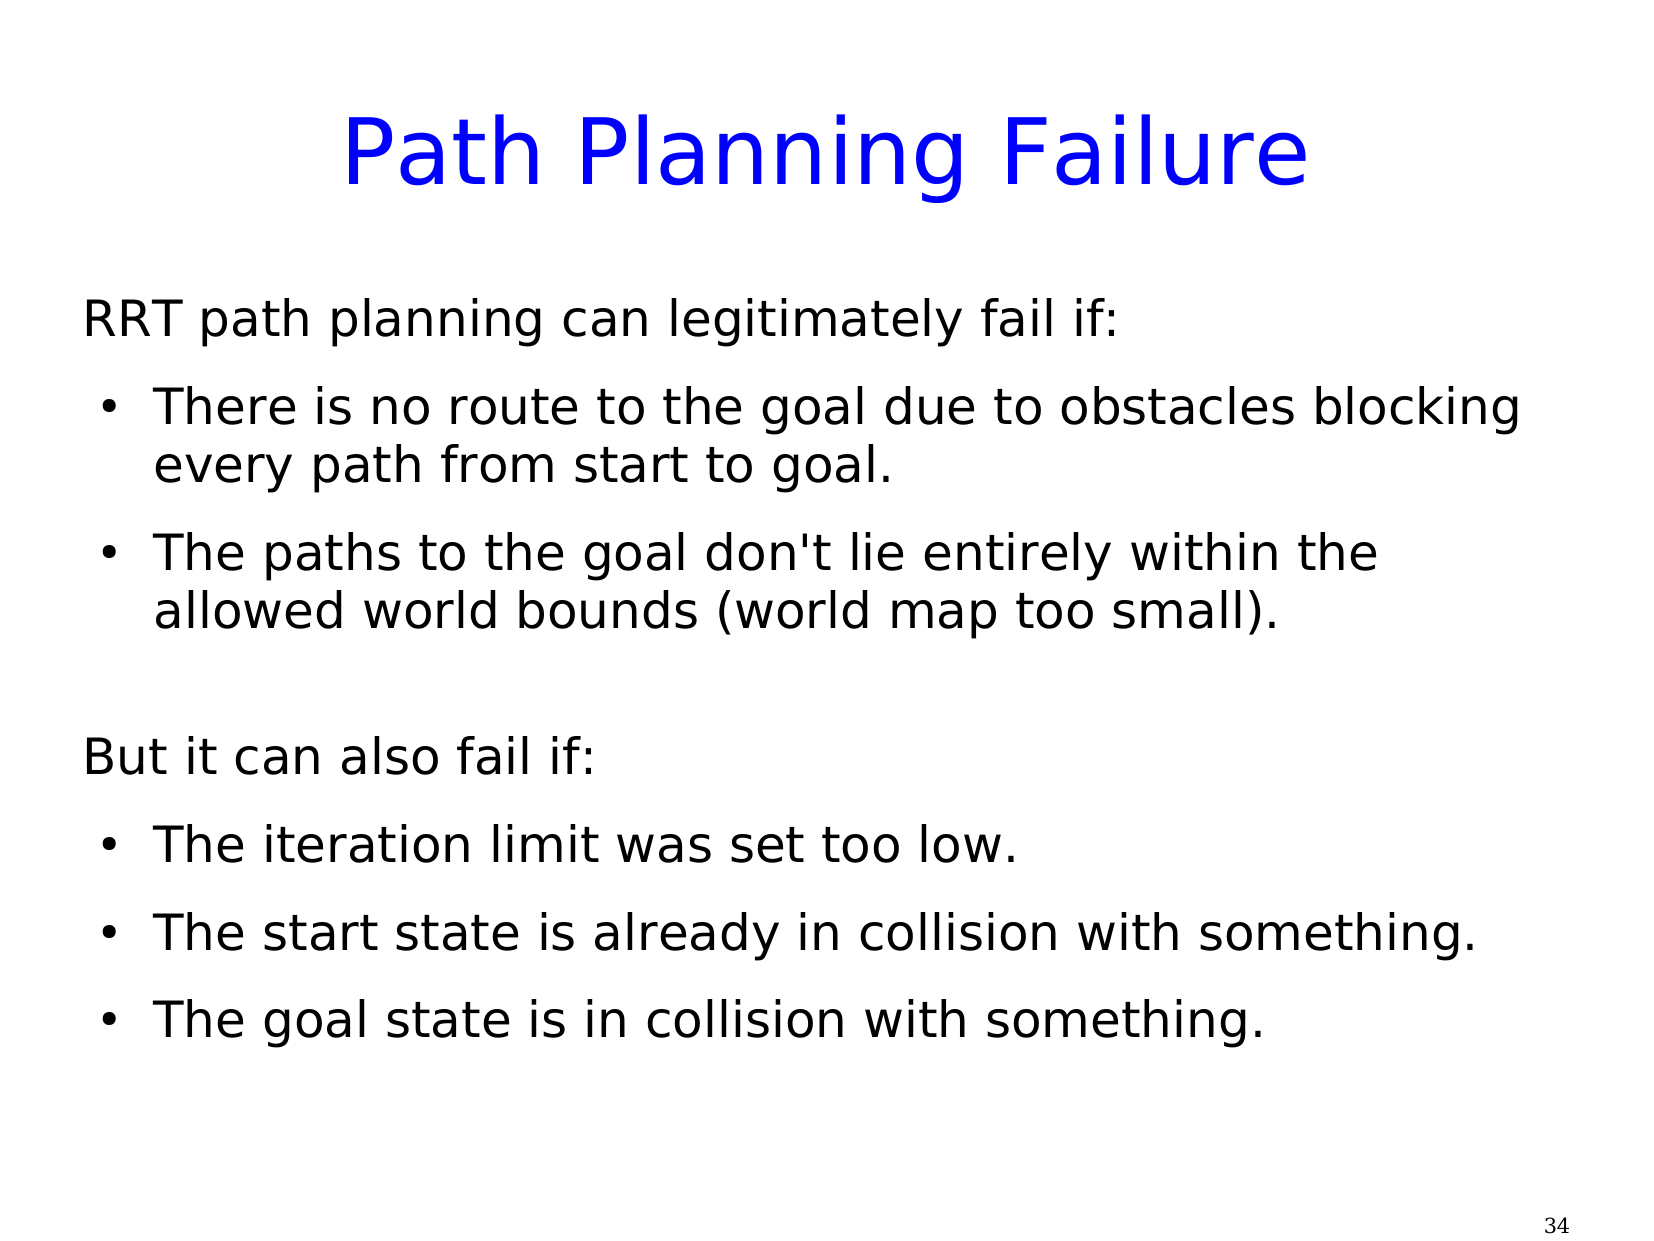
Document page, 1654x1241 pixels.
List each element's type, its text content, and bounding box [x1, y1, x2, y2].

list RRT path planning can legitimately fail if: There is no route to the goal due to obstacles blocking every path from start to goal. The paths to the goal don't lie entirely within the allowed world bounds (world map too small). But it can also fail if: The iteration limit was set too low. The start state is already in collision with something. The goal state is in collision with something. [82, 290, 1571, 1109]
title Path Planning Failure [82, 49, 1571, 257]
